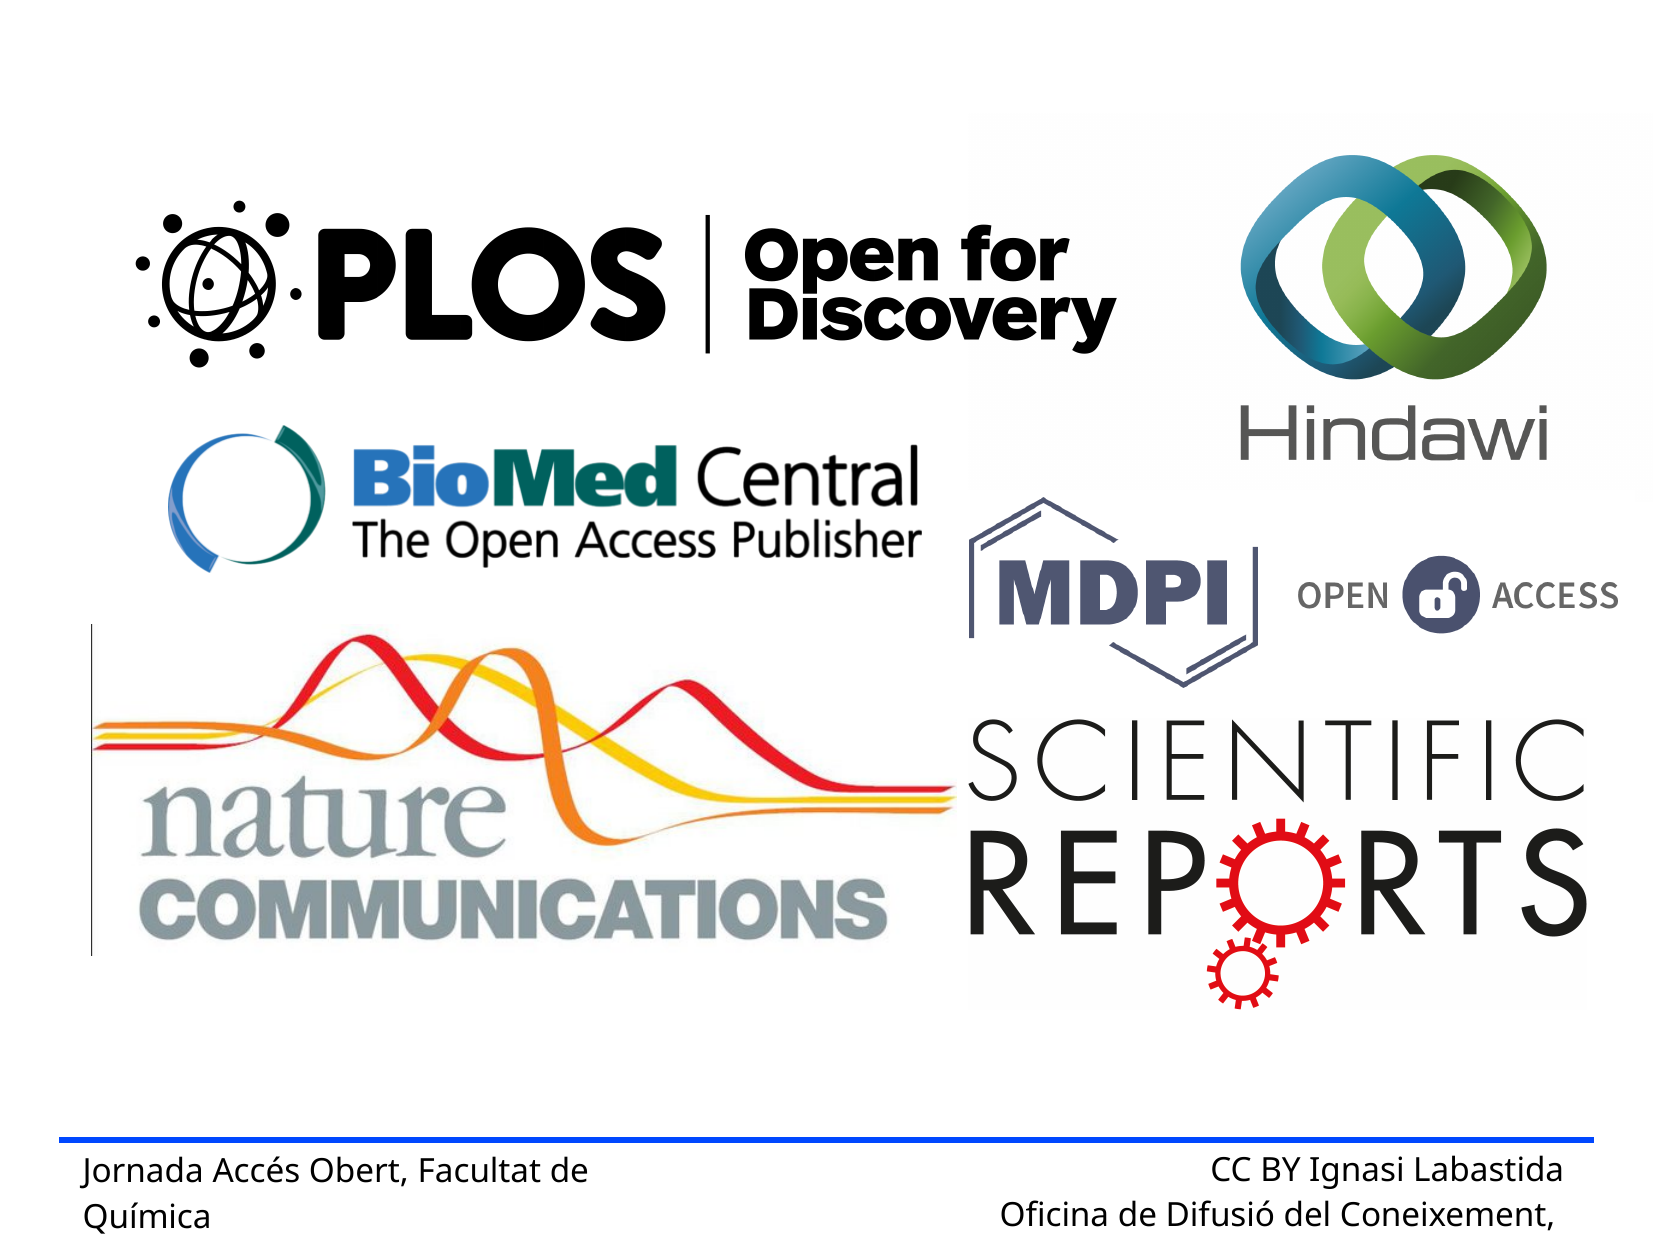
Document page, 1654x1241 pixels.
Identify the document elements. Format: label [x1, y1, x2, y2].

picture [91, 113, 1654, 956]
picture [168, 425, 922, 573]
picture [968, 718, 1587, 1010]
